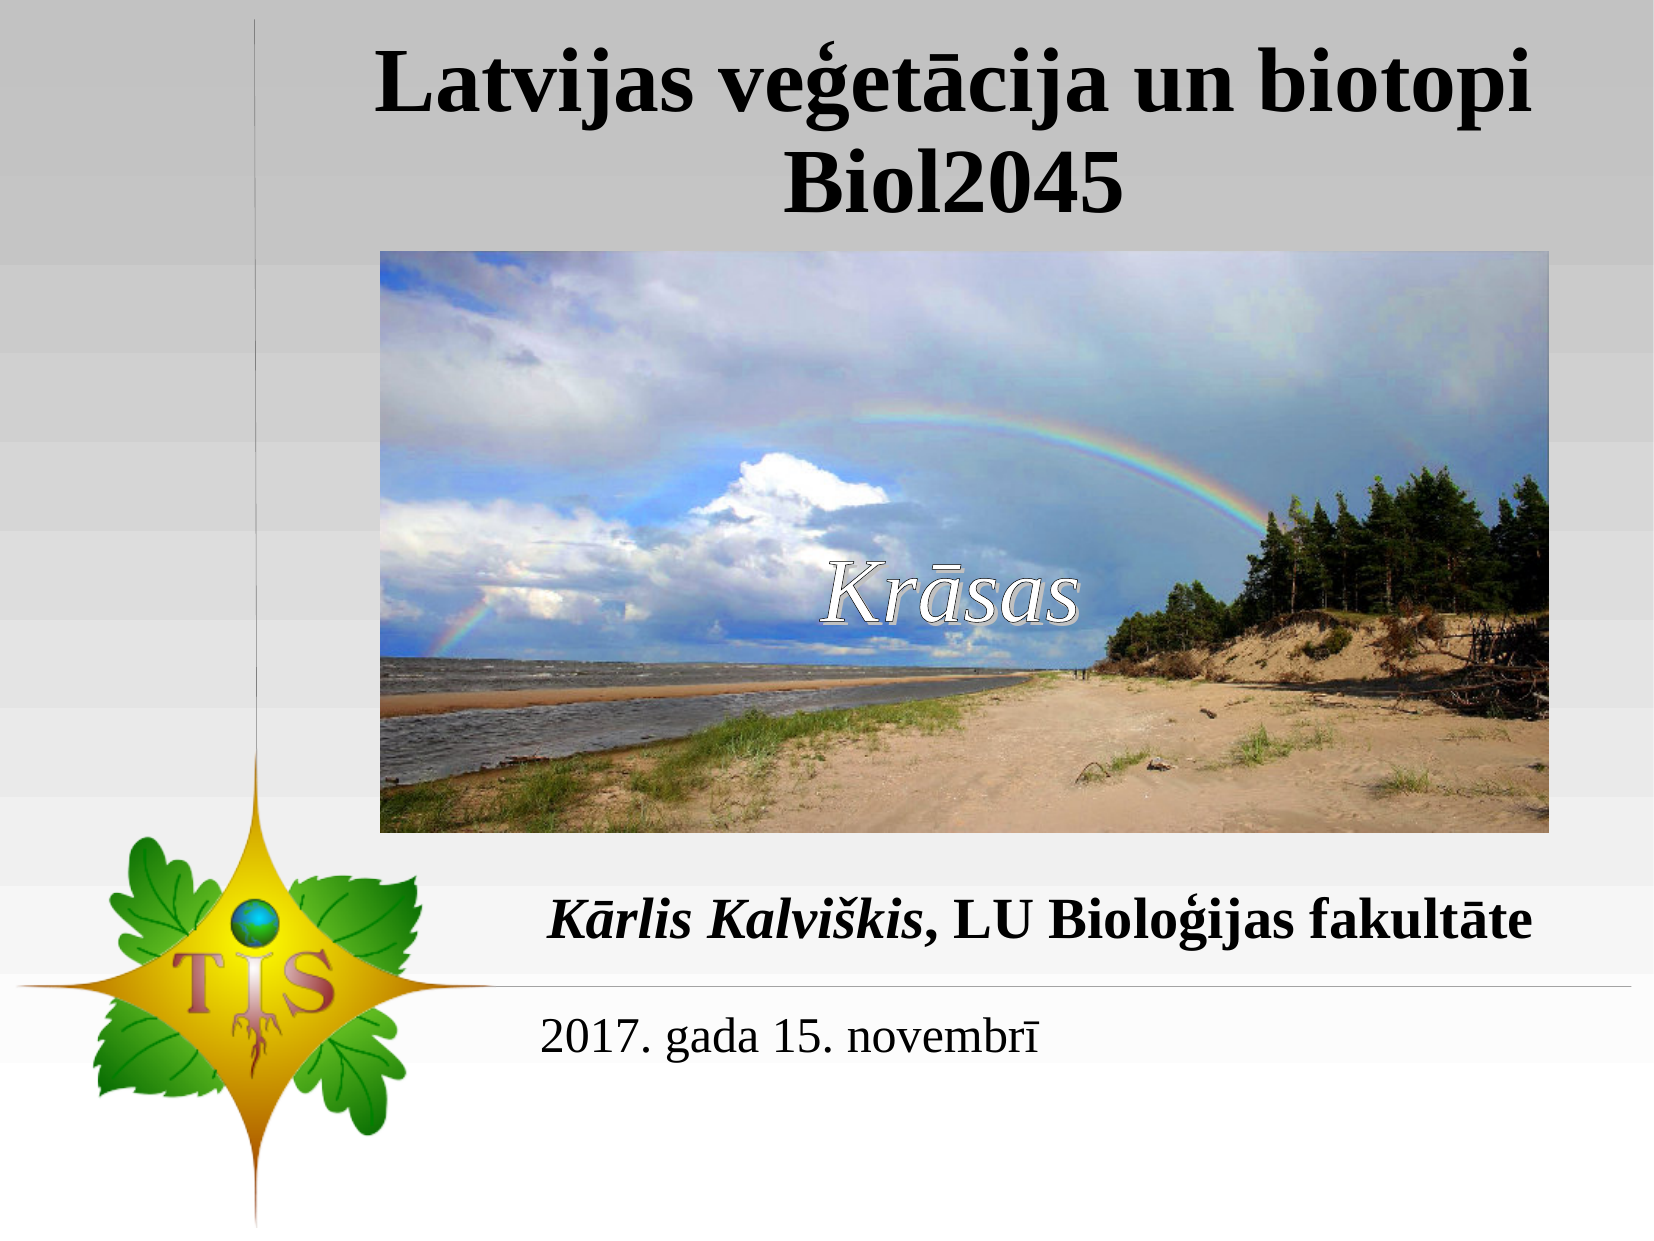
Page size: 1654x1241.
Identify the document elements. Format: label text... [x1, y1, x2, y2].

title Krāsas [295, 324, 1607, 857]
list 2017. gada 15. novembrī [468, 1008, 1630, 1216]
picture [0, 0, 1654, 1241]
text_box Kārlis Kalviškis, LU Bioloģijas fakultāte [546, 886, 1535, 952]
